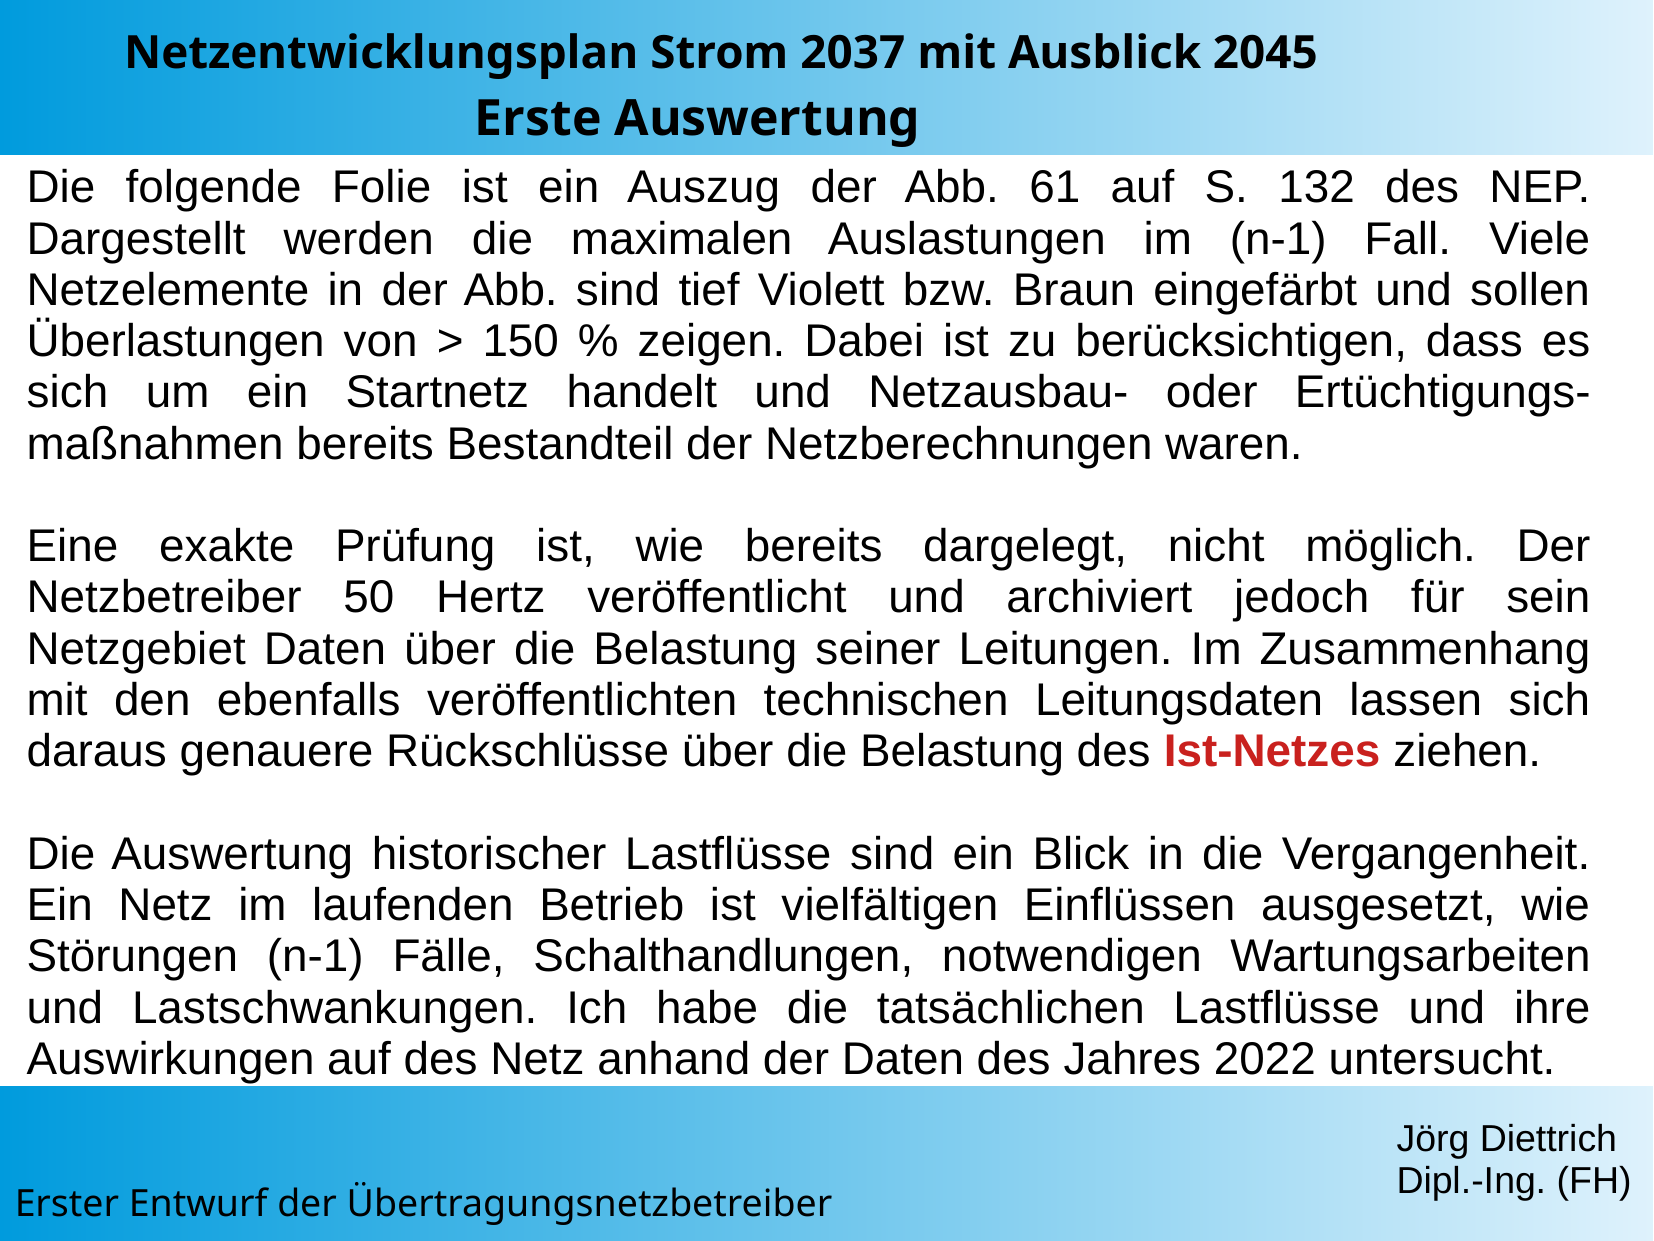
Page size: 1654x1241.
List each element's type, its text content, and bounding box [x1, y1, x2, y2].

text_box [11, 885, 1571, 1075]
text_box Jörg Diettrich Dipl.-Ing. (FH) [1381, 1110, 1654, 1229]
text_box Netzentwicklungsplan Strom 2037 mit Ausblick 2045 Erste Auswertung [109, 11, 1560, 154]
text_box Die folgende Folie ist ein Auszug der Abb. 61 auf S. 132 des NEP. Dargestellt werden die maximalen Auslastungen im (n-1) Fall. Viele Netzelemente in der Abb. sind tief Violett bzw. Braun eingefärbt und sollen Überlastungen von > 150 % zeigen. Dabei ist zu berücksichtigen, dass es sich um ein Startnetz handelt und Netzausbau- oder Ertüchtigungs-maßnahmen bereits Bestandteil der Netzberechnungen waren. Eine exakte Prüfung ist, wie bereits dargelegt, nicht möglich. Der Netzbetreiber 50 Hertz veröffentlicht und archiviert jedoch für sein Netzgebiet Daten über die Belastung seiner Leitungen. Im Zusammenhang mit den ebenfalls veröffentlichten technischen Leitungsdaten lassen sich daraus genauere Rückschlüsse über die Belastung des Ist-Netzes ziehen. Die Auswertung historischer Lastflüsse sind ein Blick in die Vergangenheit. Ein Netz im laufenden Betrieb ist vielfältigen Einflüssen ausgesetzt, wie Störungen (n-1) Fälle, Schalthandlungen, notwendigen Wartungsarbeiten und Lastschwankungen. Ich habe die tatsächlichen Lastflüsse und ihre Auswirkungen auf des Netz anhand der Daten des Jahres 2022 untersucht. [11, 154, 1607, 1176]
text_box Erster Entwurf der Übertragungsnetzbetreiber [0, 1169, 1300, 1241]
